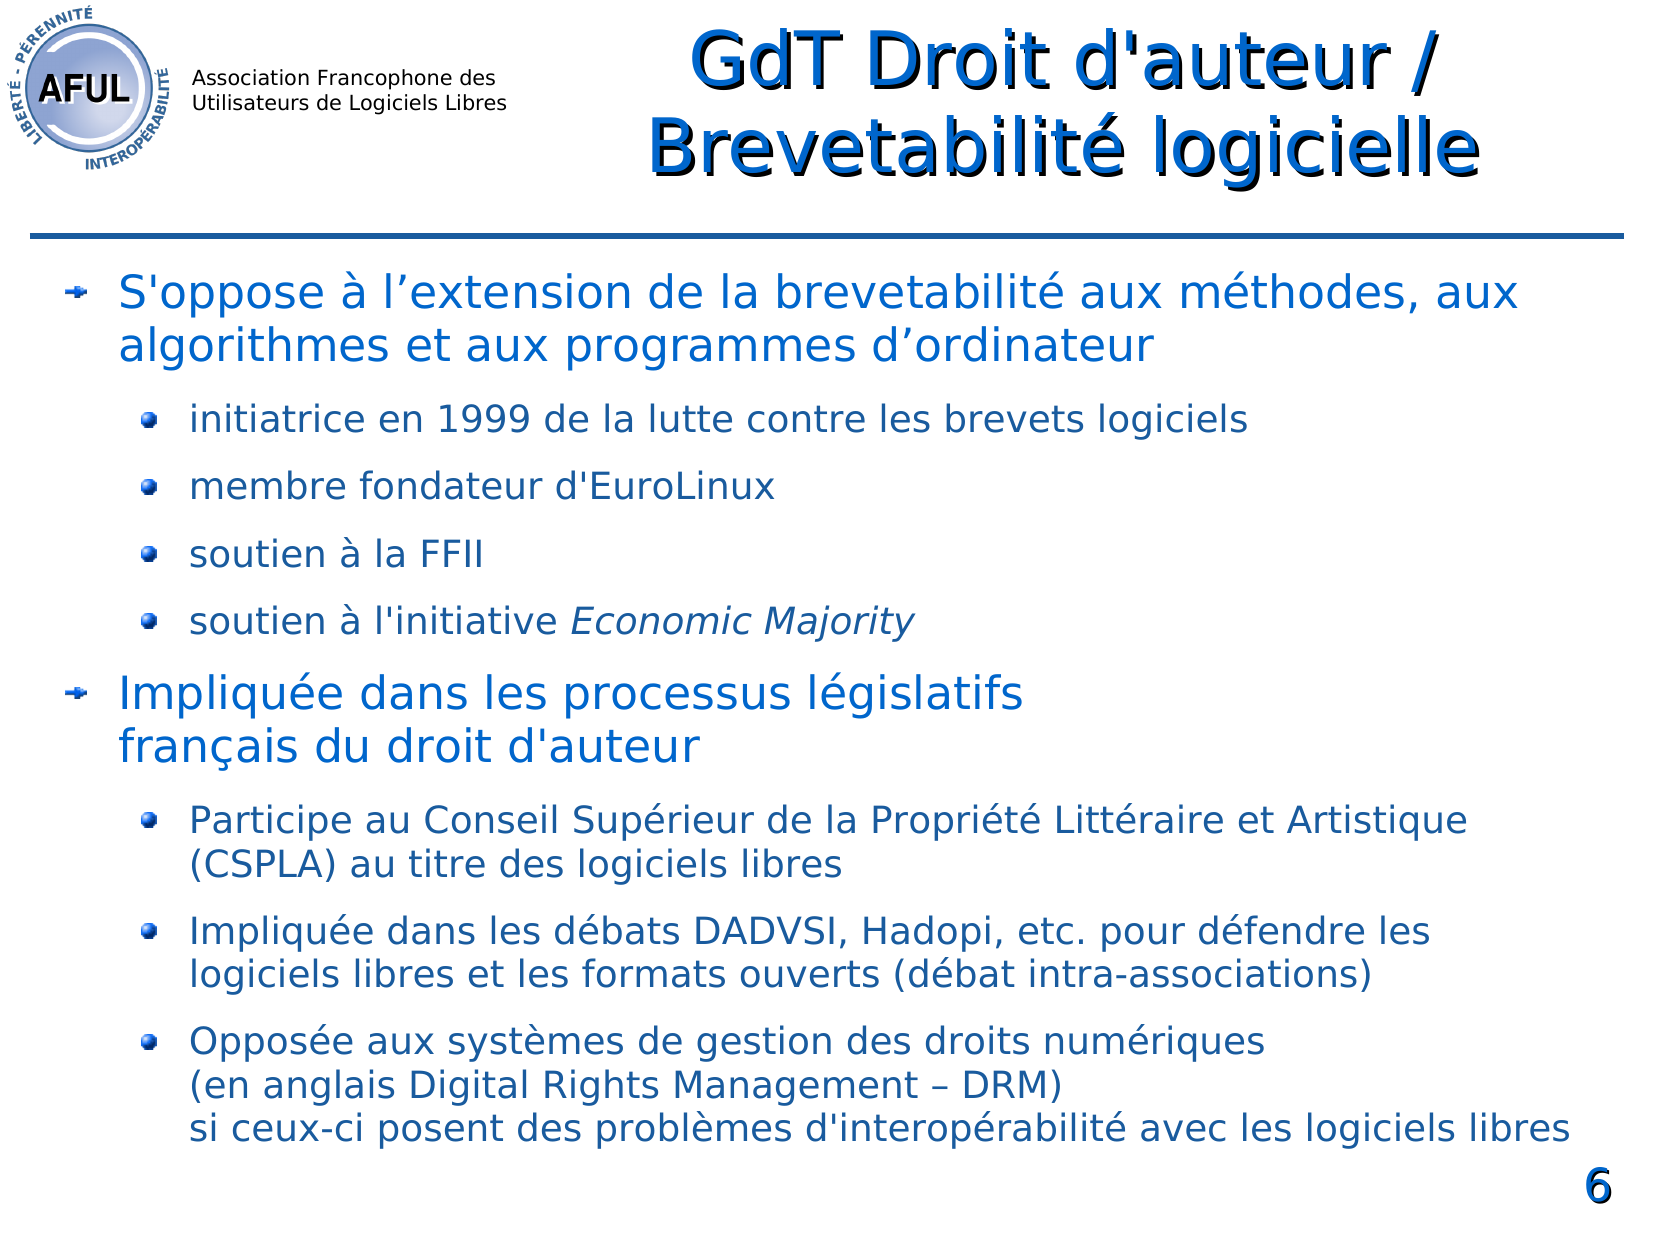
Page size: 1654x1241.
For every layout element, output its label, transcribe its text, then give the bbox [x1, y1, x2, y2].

picture [0, 0, 178, 178]
title GdT Droit d'auteur / Brevetabilité logicielle [501, 0, 1625, 207]
list S'oppose à l’extension de la brevetabilité aux méthodes, aux algorithmes et aux programmes d’ordinateur initiatrice en 1999 de la lutte contre les brevets logiciels membre fondateur d'EuroLinux soutien à la FFII soutien à l'initiative Economic Majority Impliquée dans les processus législatifs français du droit d'auteur Participe au Conseil Supérieur de la Propriété Littéraire et Artistique (CSPLA) au titre des logiciels libres Impliquée dans les débats DADVSI, Hadopi, etc. pour défendre les logiciels libres et les formats ouverts (débat intra-associations) Opposée aux systèmes de gestion des droits numériques (en anglais Digital Rights Management – DRM) si ceux-ci posent des problèmes d'interopérabilité avec les logiciels libres [47, 265, 1595, 1211]
